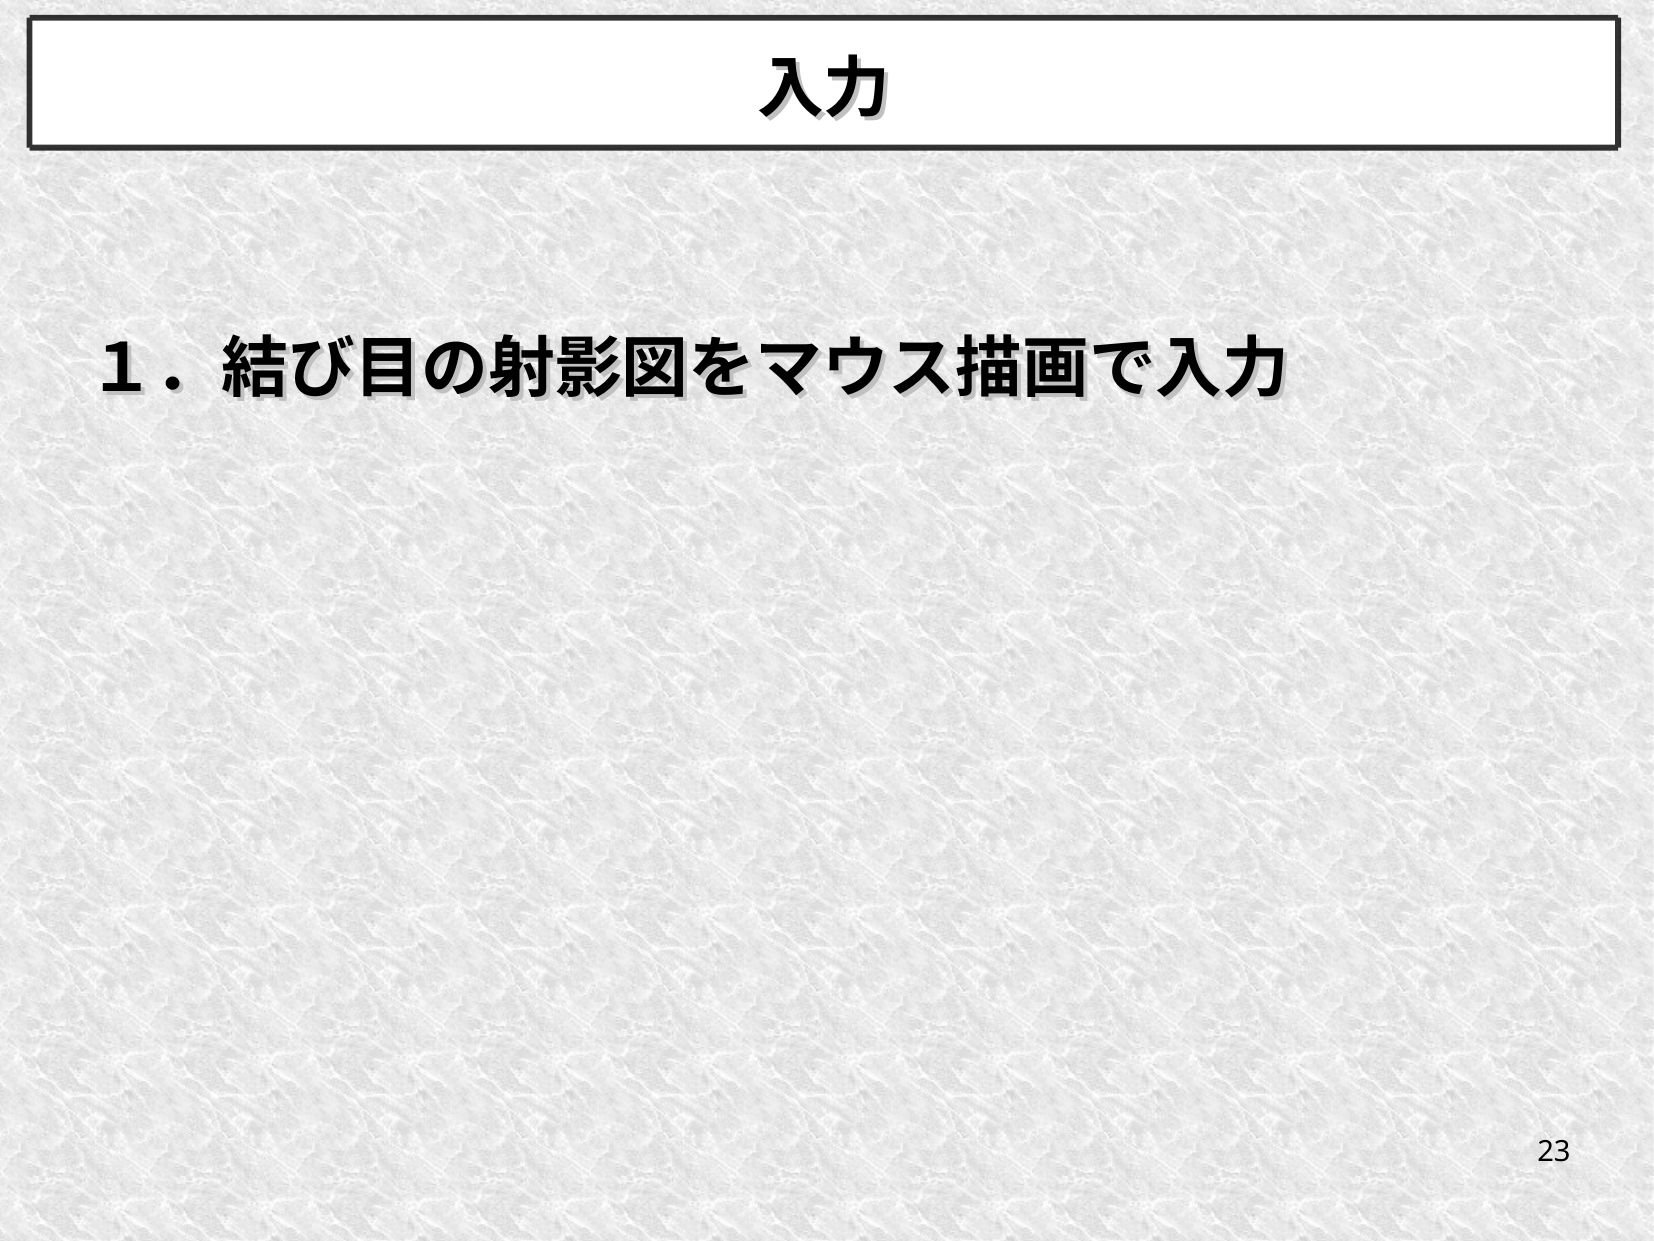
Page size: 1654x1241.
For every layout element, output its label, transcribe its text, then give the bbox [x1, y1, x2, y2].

text_box 入力 [29, 17, 1619, 148]
picture [0, 0, 1654, 1241]
text_box １．結び目の射影図をマウス描画で入力 [73, 307, 1404, 402]
